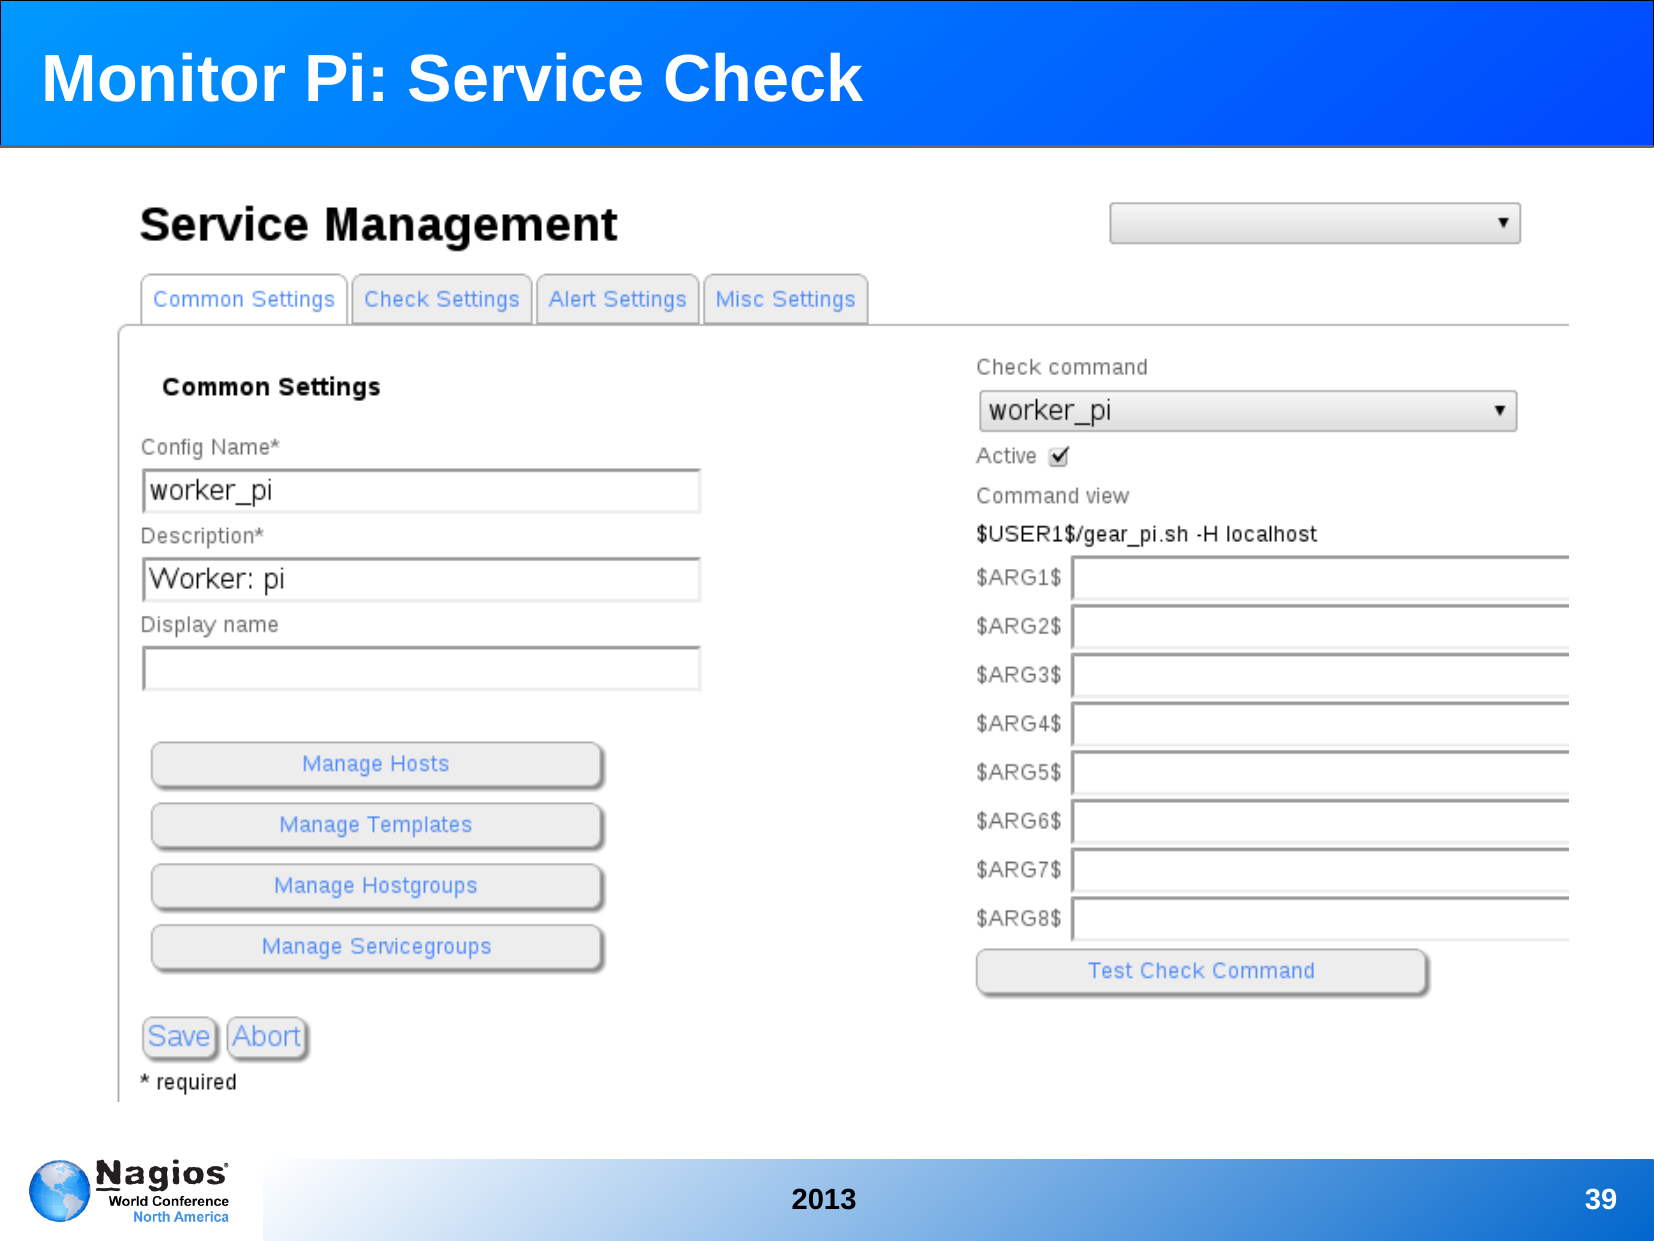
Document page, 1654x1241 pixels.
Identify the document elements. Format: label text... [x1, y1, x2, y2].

picture [29, 1159, 229, 1235]
picture [81, 194, 1569, 1102]
title Monitor Pi: Service Check [41, 36, 1248, 120]
